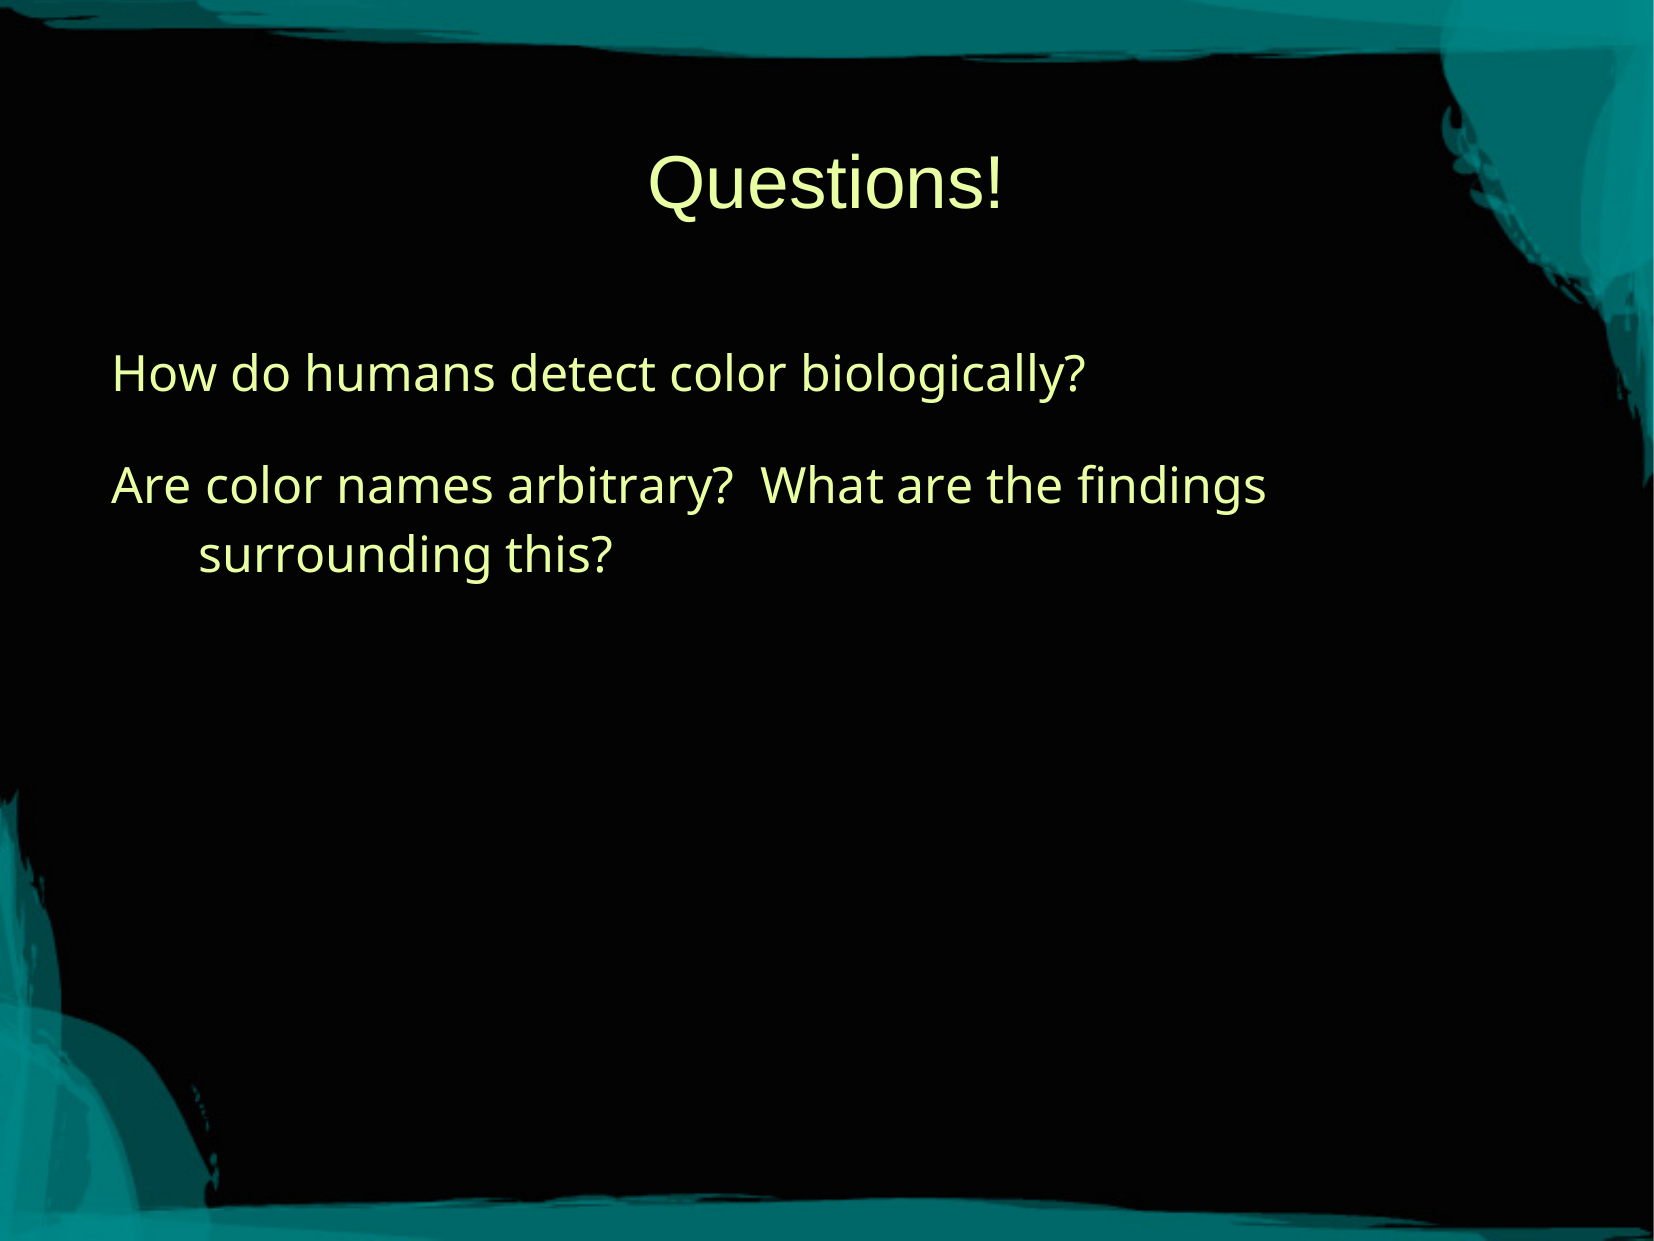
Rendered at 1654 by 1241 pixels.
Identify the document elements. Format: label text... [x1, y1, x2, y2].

list How do humans detect color biologically? Are color names arbitrary? What are the findings surrounding this? [96, 330, 1558, 1130]
picture [0, 0, 1654, 1241]
title Questions! [96, 76, 1558, 290]
